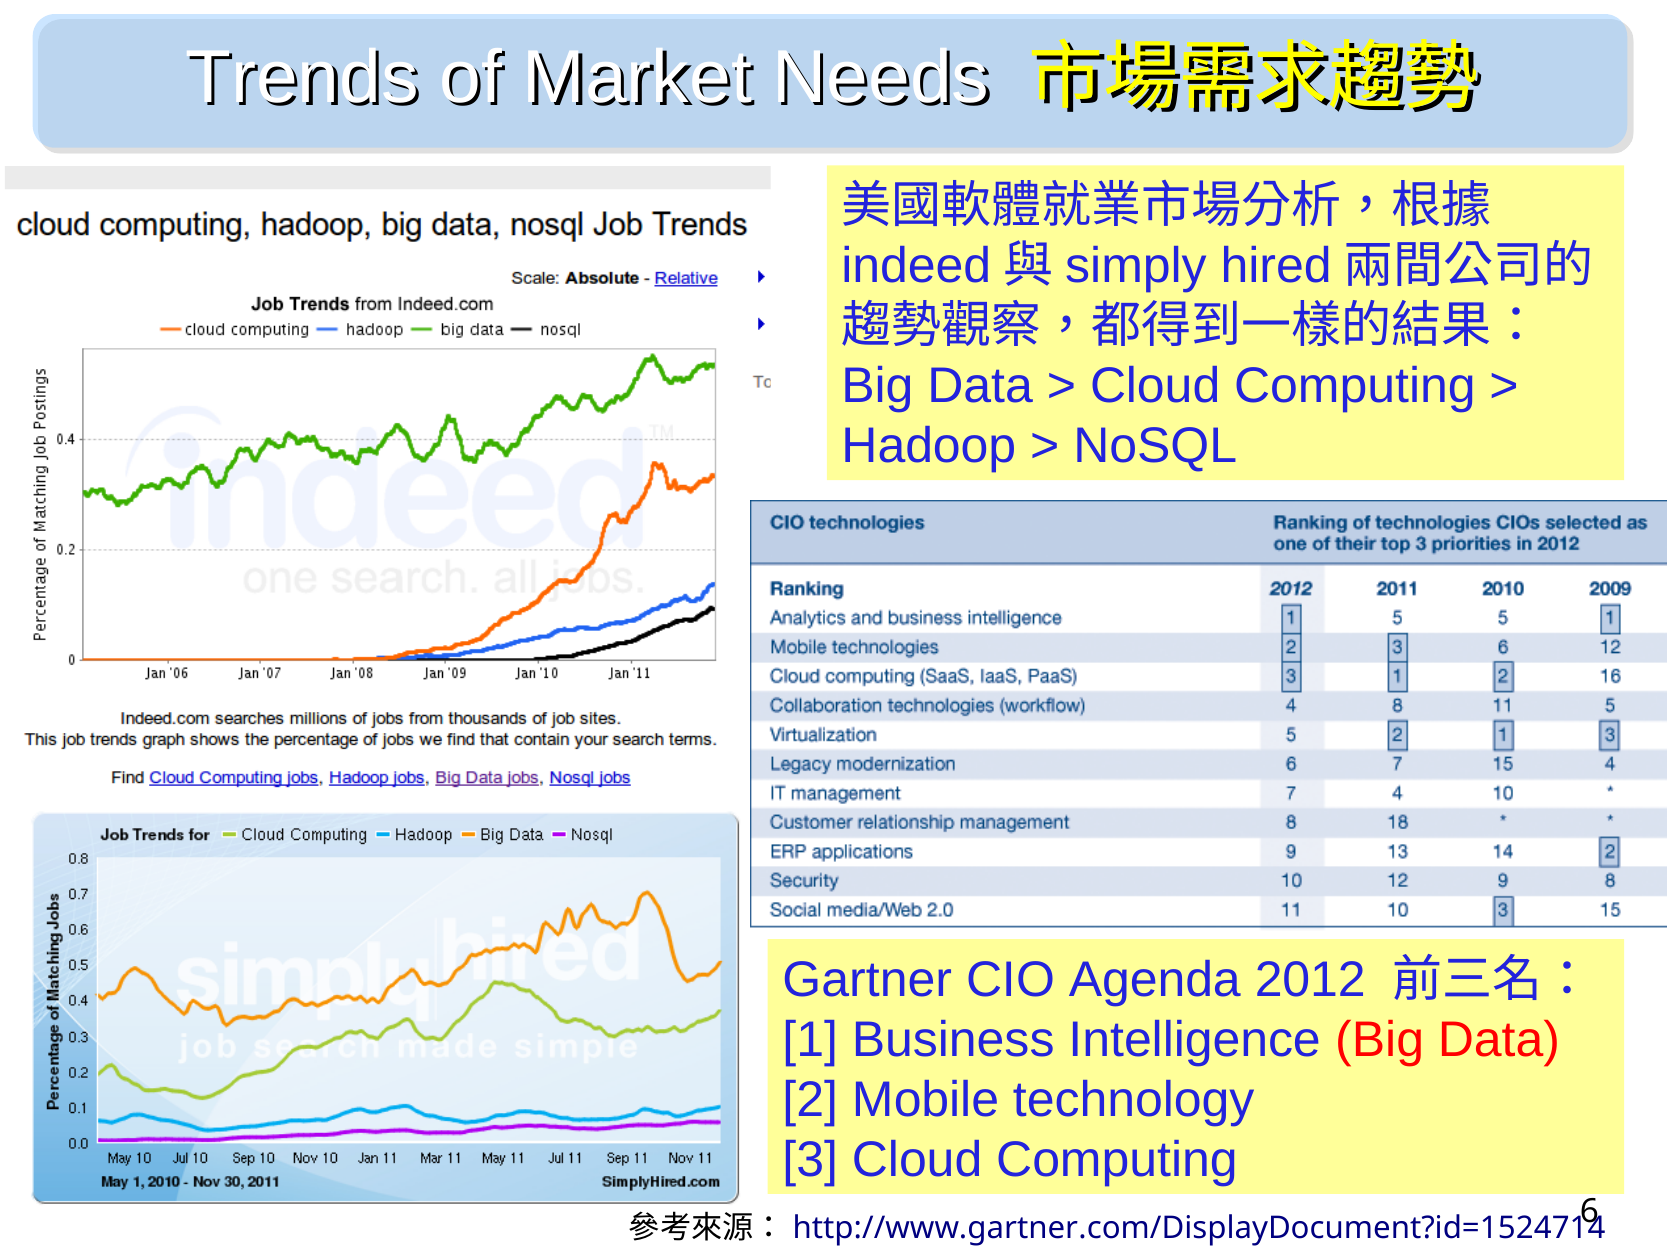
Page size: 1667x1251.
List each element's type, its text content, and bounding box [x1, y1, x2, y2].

text_box 參考來源：http://www.gartner.com/DisplayDocument?id=1524714 [614, 1200, 1648, 1251]
picture [4, 166, 1667, 1217]
text_box Gartner CIO Agenda 2012 前三名： [1] Business Intelligence (Big Data) [2] Mobile technology [3] Cloud Computing [767, 939, 1625, 1194]
title Trends of Market Needs 市場需求趨勢 [0, 7, 1665, 148]
text_box 美國軟體就業市場分析，根據indeed與simply hired兩間公司的趨勢觀察，都得到一樣的結果： Big Data > Cloud Computing > Hadoop > NoSQL [826, 165, 1625, 481]
